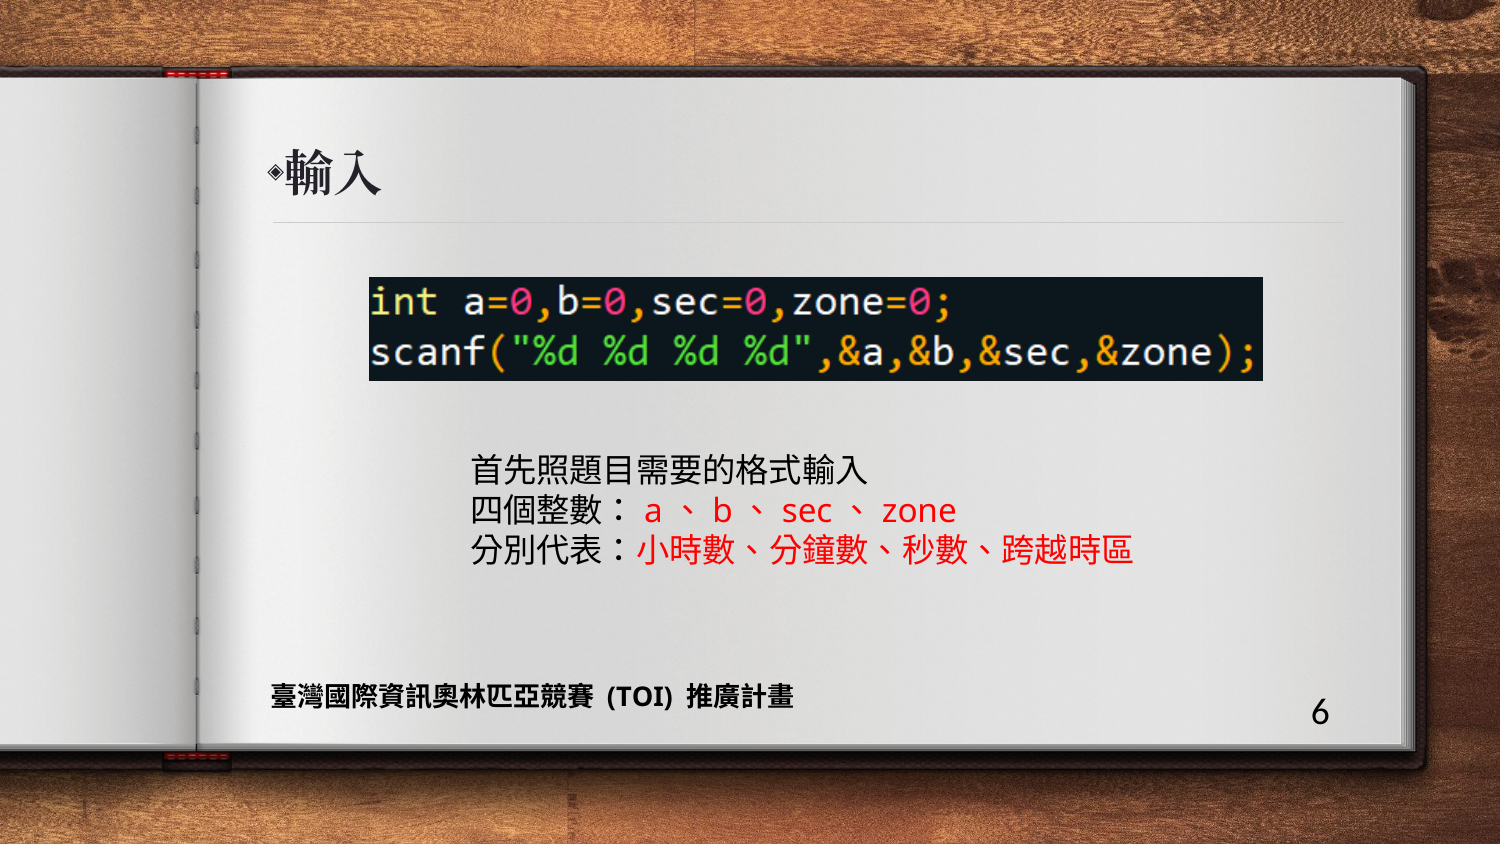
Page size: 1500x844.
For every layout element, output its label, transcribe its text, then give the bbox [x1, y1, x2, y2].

list 輸入 [252, 126, 1194, 216]
text_box [1295, 672, 1386, 737]
picture [369, 277, 1263, 381]
text_box 首先照題目需要的格式輸入 四個整數：a、b、sec、zone 分別代表：小時數、分鐘數、秒數、跨越時區 [455, 441, 1178, 619]
